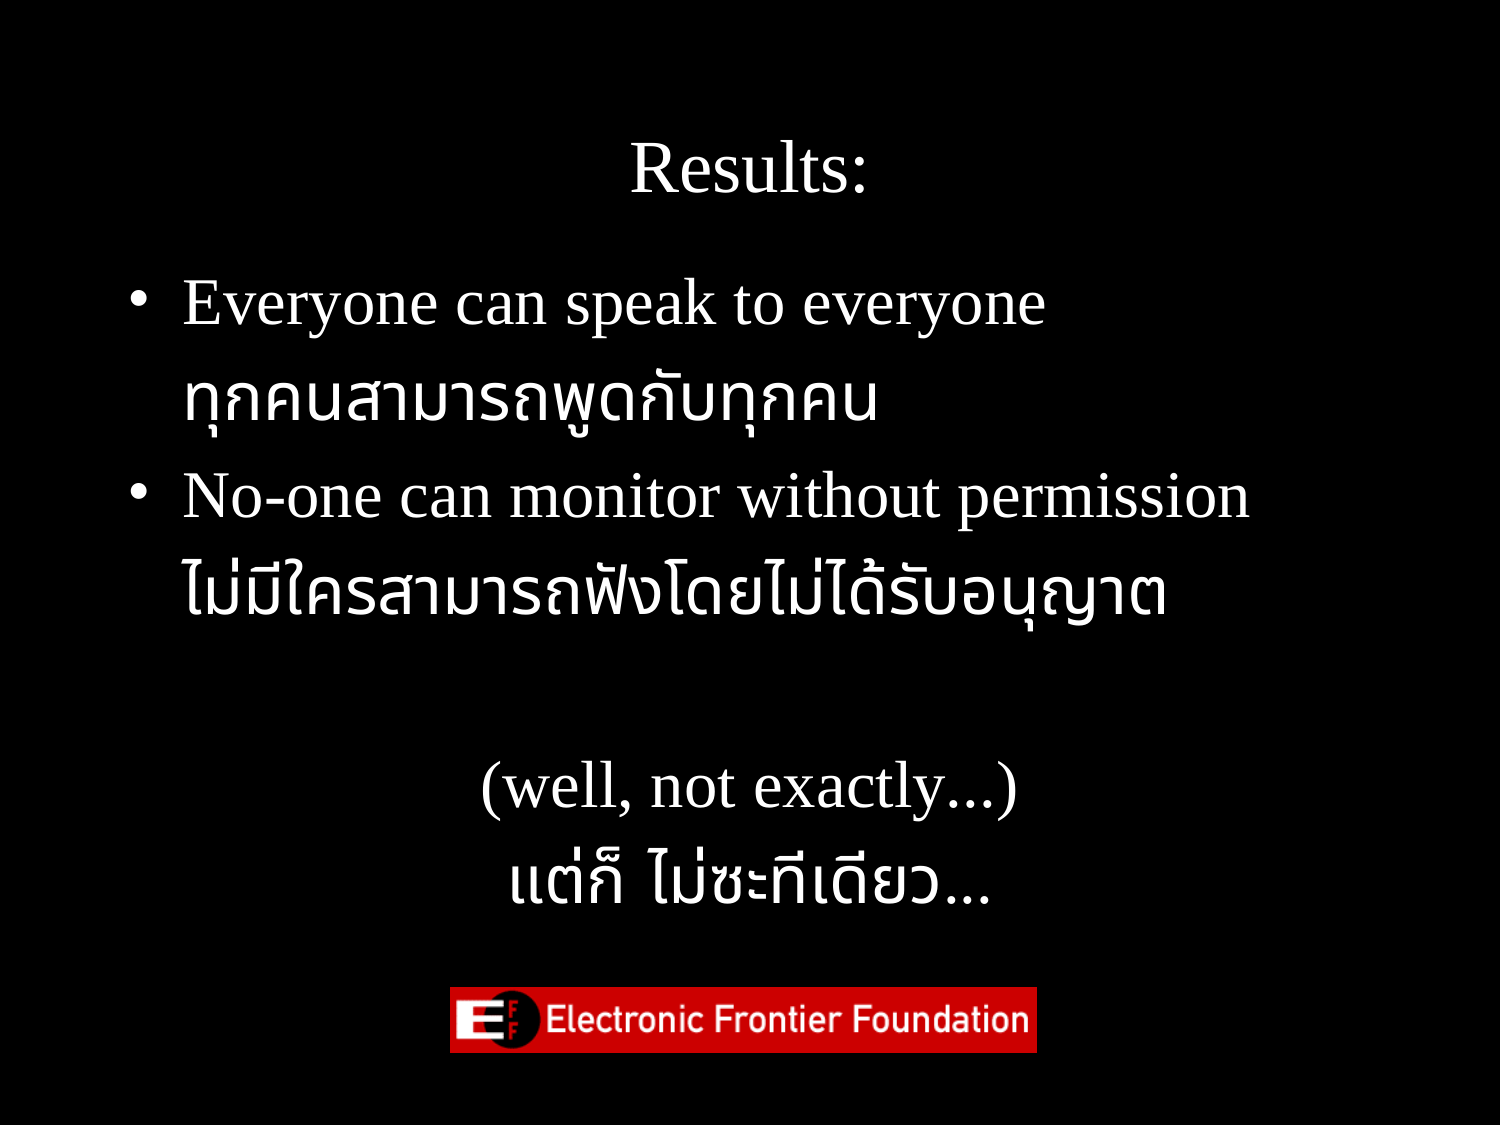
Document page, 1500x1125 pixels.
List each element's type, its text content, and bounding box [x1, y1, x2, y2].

list Everyone can speak to everyone ทุกคนสามารถพูดกับทุกคน No-one can monitor without permission ไม่มีใครสามารถฟังโดยไม่ได้รับอนุญาต (well, not exactly...) แต่ก็ ไม่ซะทีเดียว... [112, 249, 1388, 976]
title Results: [112, 99, 1388, 226]
picture [450, 987, 1037, 1053]
